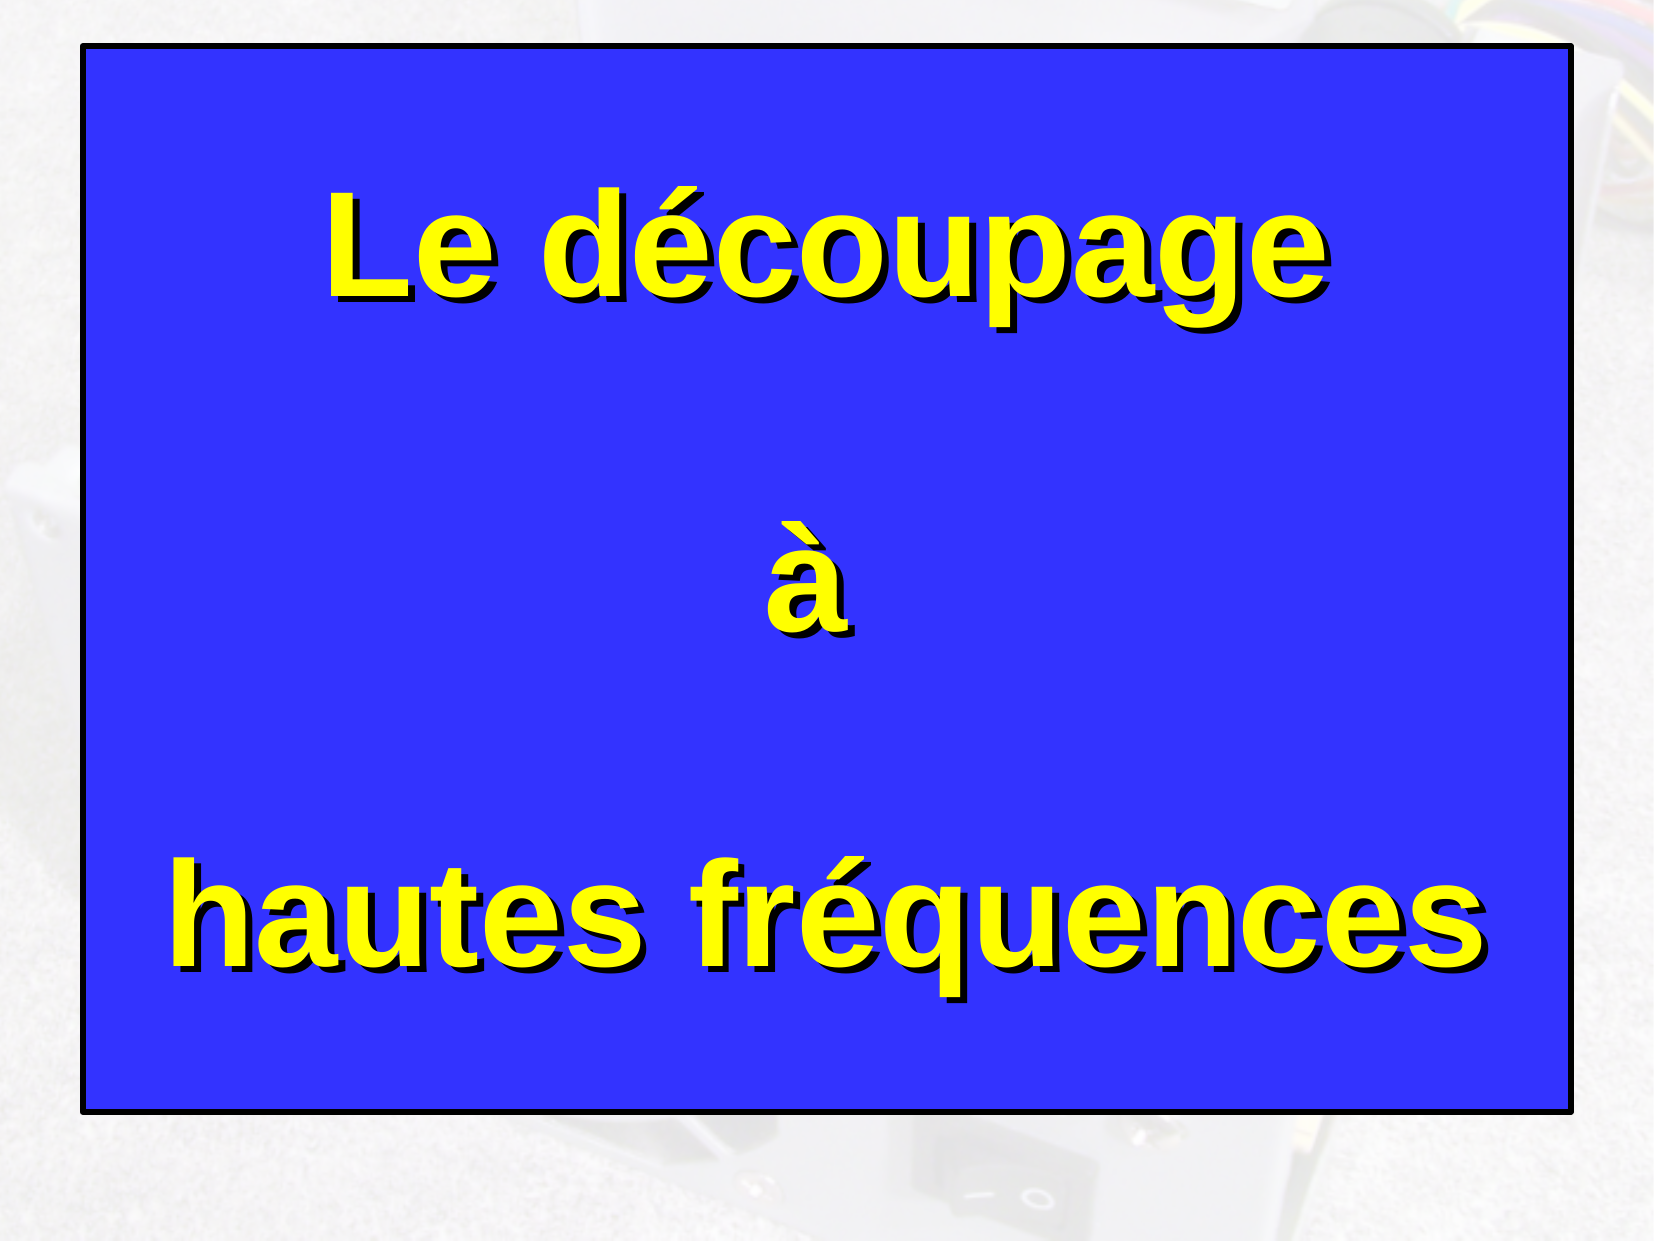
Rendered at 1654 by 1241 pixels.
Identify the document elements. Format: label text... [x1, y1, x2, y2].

subtitle Le découpage à hautes fréquences [82, 46, 1571, 1112]
picture [0, 0, 1654, 1241]
